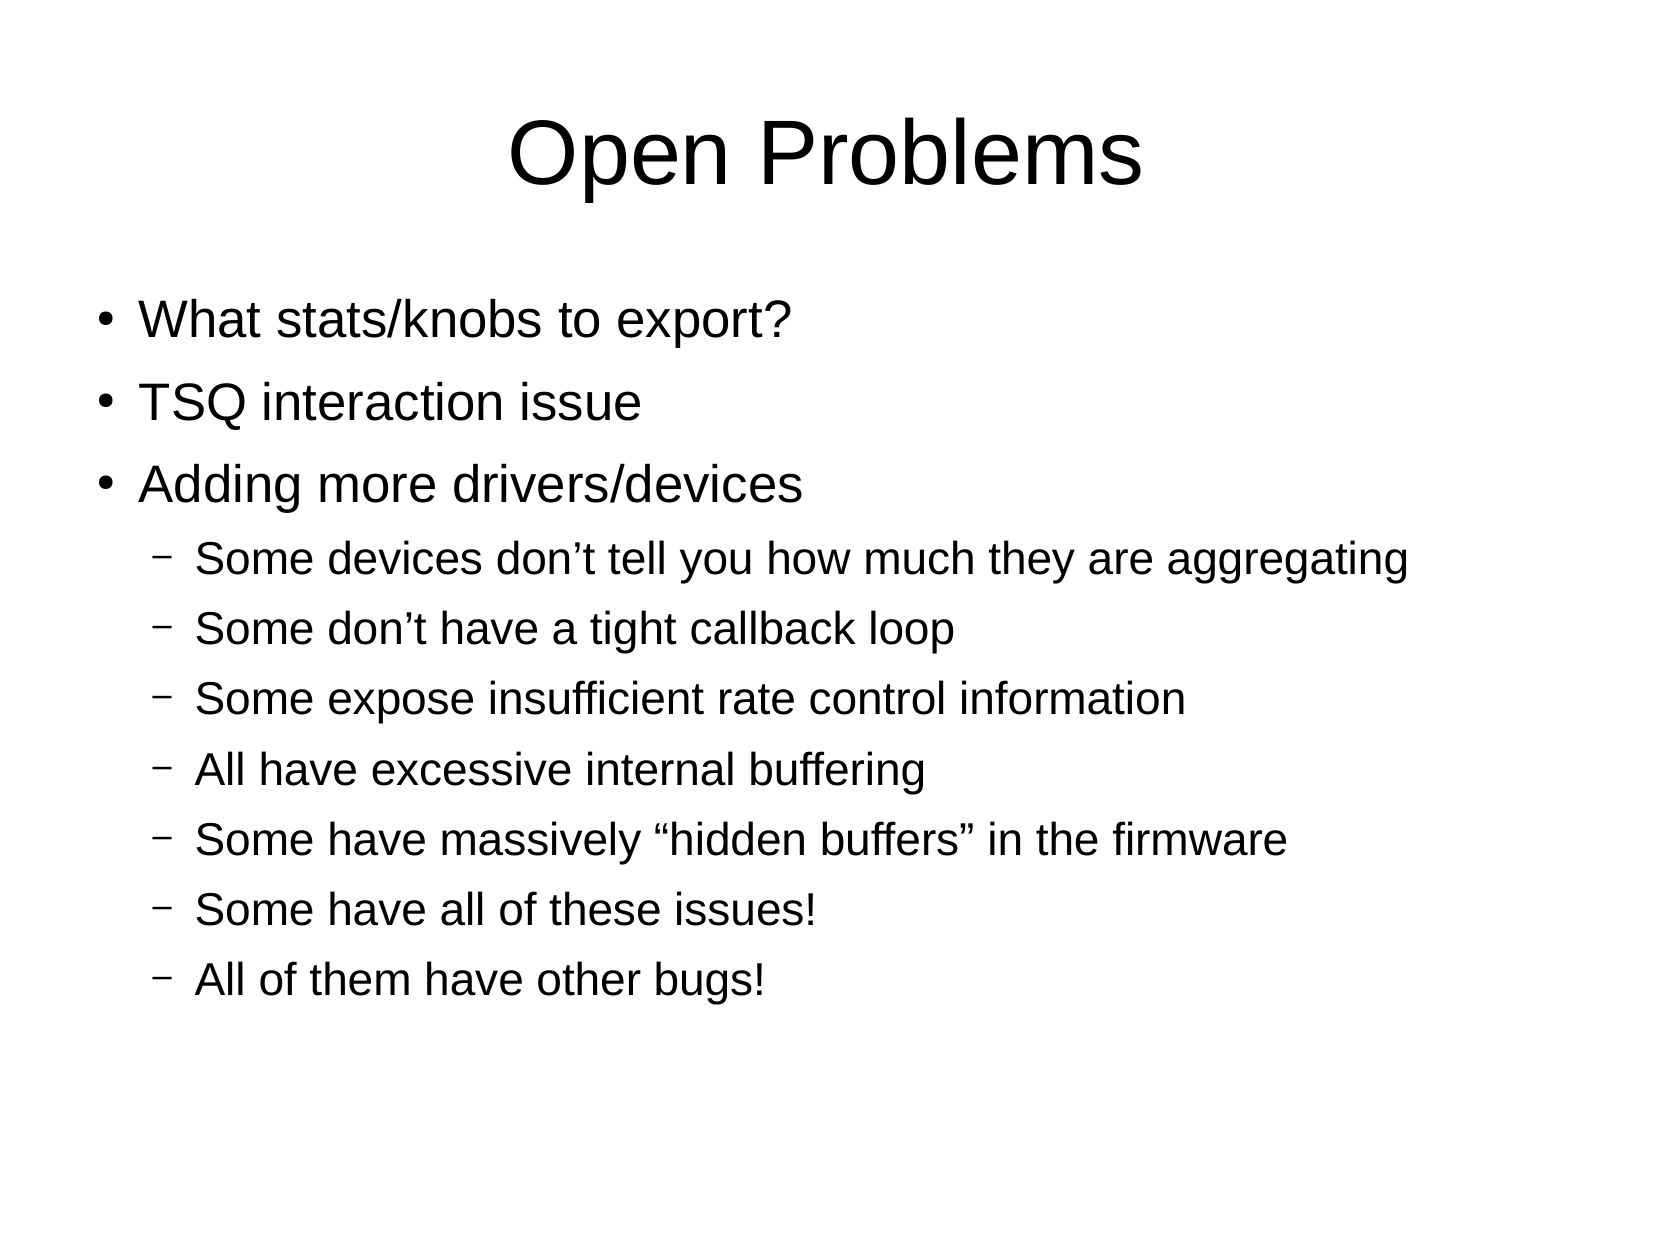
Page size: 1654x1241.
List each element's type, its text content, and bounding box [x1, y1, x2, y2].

list What stats/knobs to export? TSQ interaction issue Adding more drivers/devices Some devices don’t tell you how much they are aggregating Some don’t have a tight callback loop Some expose insufficient rate control information All have excessive internal buffering Some have massively “hidden buffers” in the firmware Some have all of these issues! All of them have other bugs! [82, 290, 1571, 1010]
title Open Problems [82, 49, 1571, 257]
